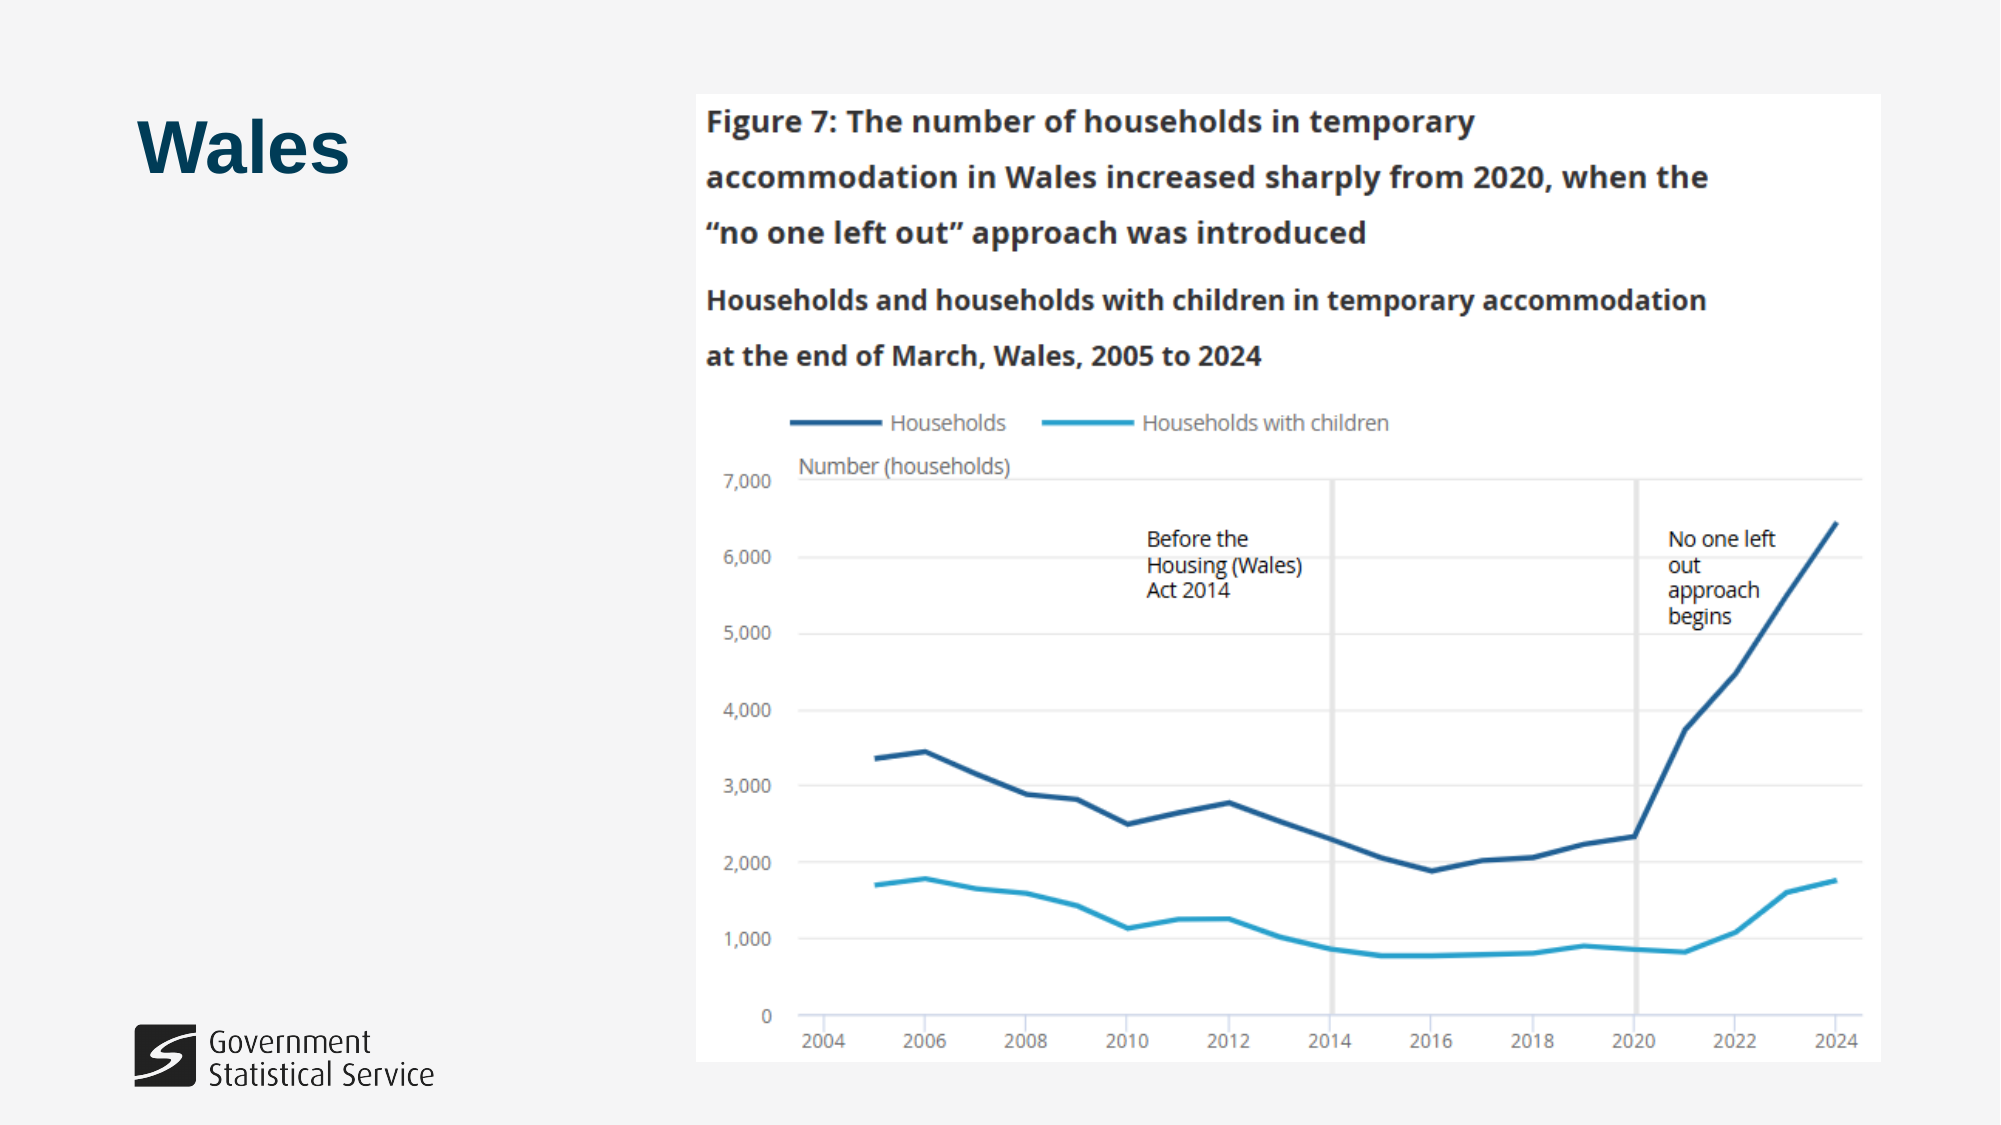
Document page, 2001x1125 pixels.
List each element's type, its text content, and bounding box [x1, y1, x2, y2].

picture [696, 94, 1881, 1062]
title Wales [137, 105, 546, 192]
